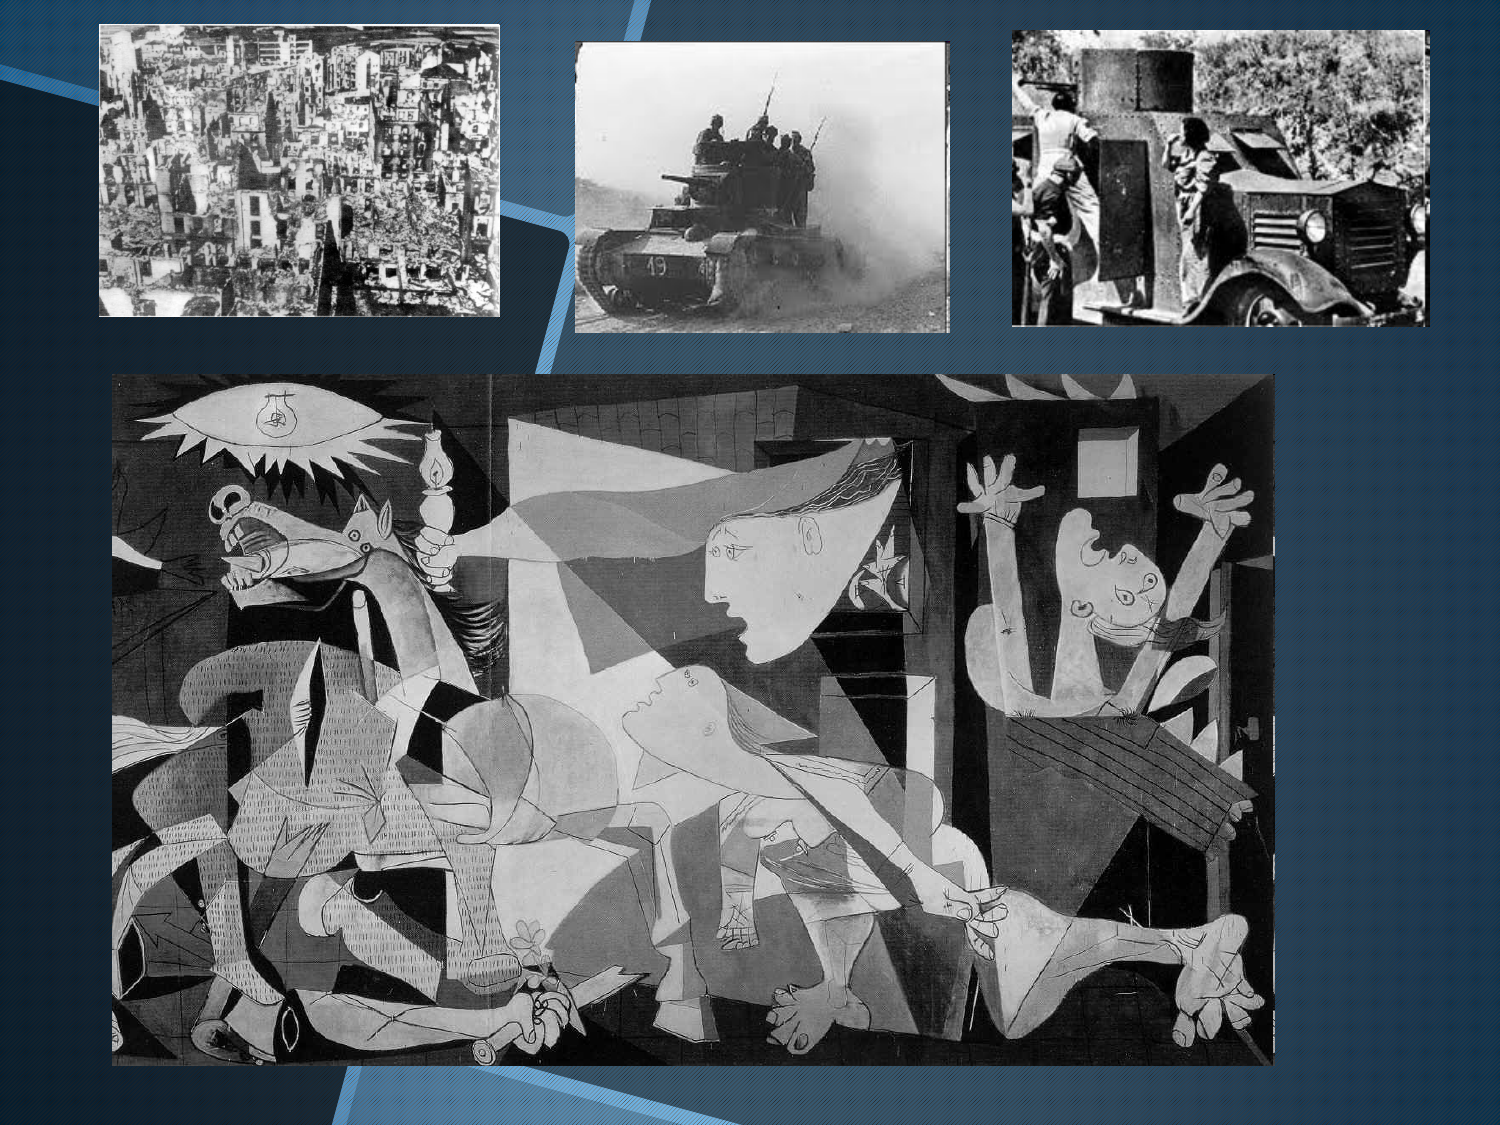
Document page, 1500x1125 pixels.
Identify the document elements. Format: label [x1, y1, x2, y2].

picture [1012, 30, 1430, 327]
picture [112, 374, 1275, 1066]
picture [575, 41, 950, 333]
picture [99, 24, 500, 317]
